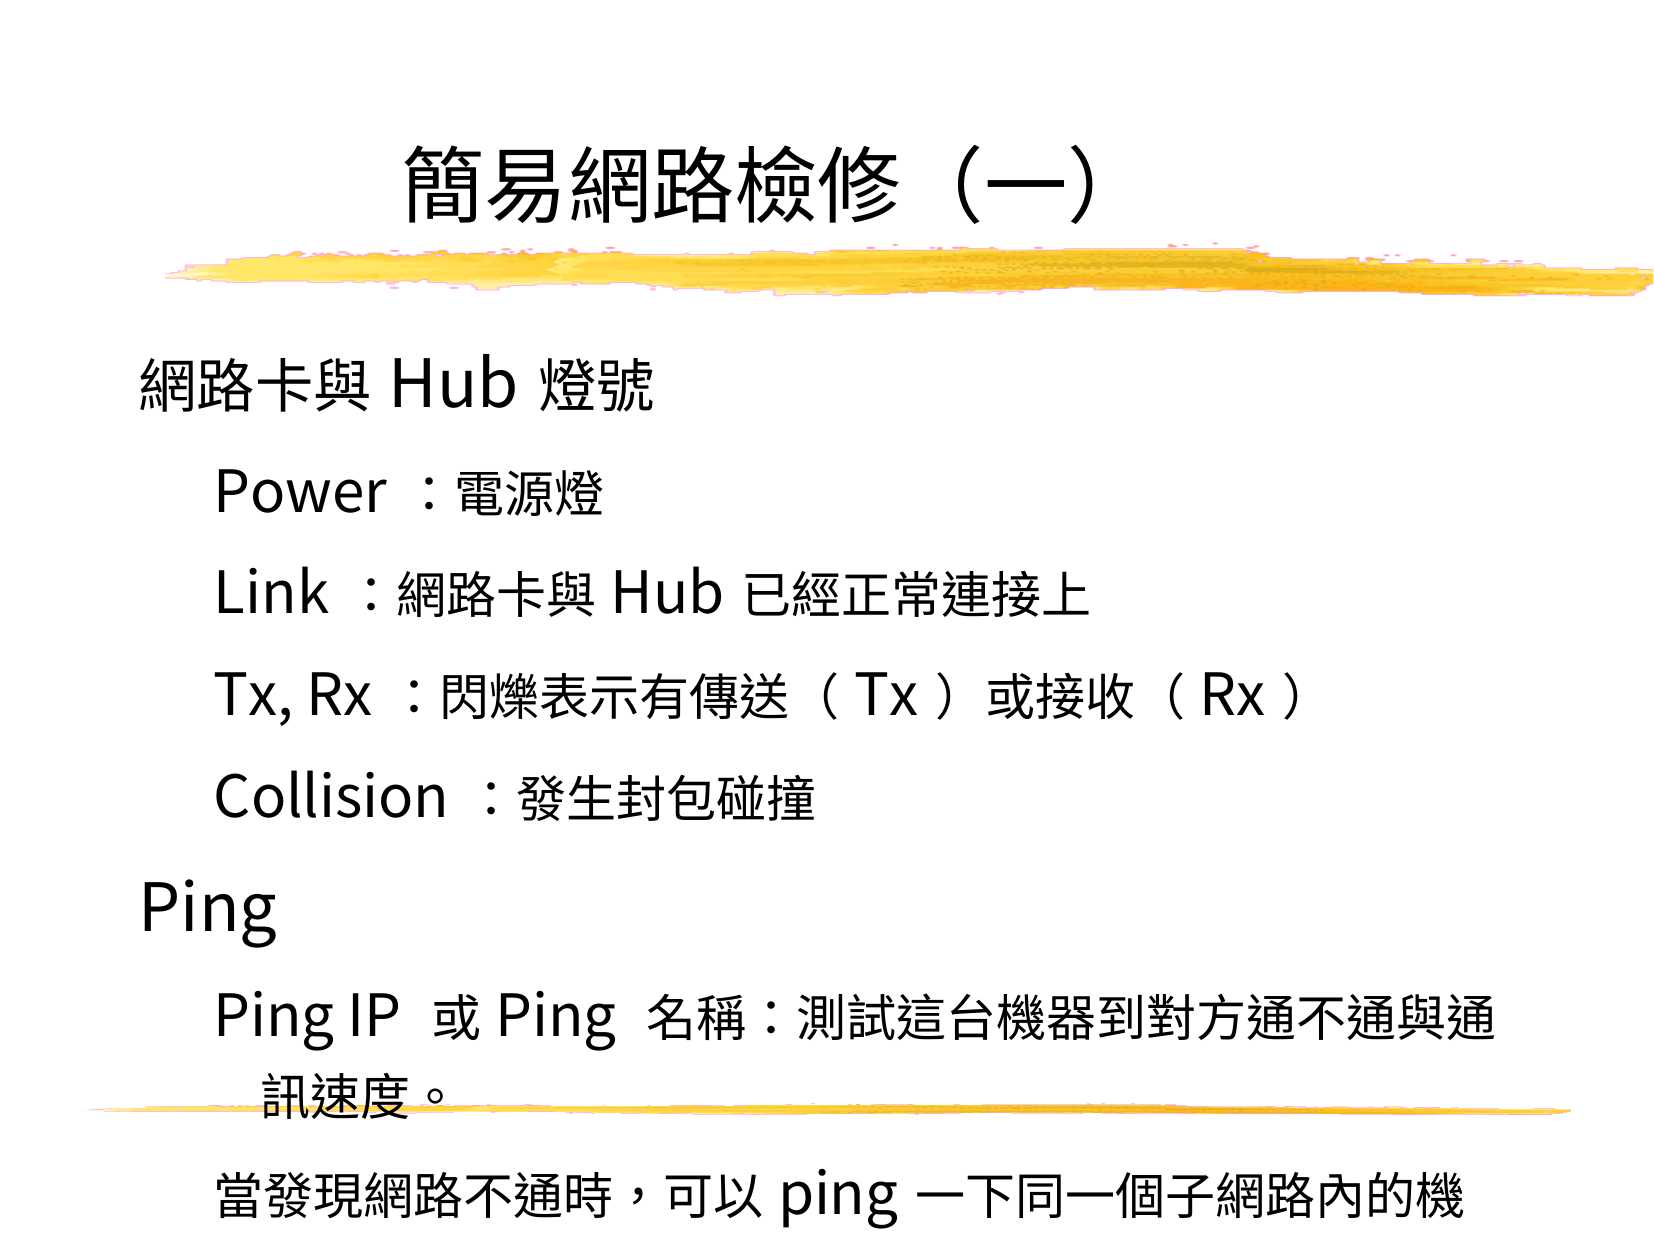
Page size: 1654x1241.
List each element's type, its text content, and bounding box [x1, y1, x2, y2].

title 簡易網路檢修（一） [73, 25, 1479, 249]
picture [1530, 1102, 1571, 1117]
picture [165, 237, 1654, 308]
list 網路卡與Hub燈號 Power：電源燈 Link：網路卡與Hub已經正常連接上 Tx, Rx：閃爍表示有傳送（Tx）或接收（Rx） Collision：發生封包碰撞 Ping Ping IP 或Ping 名稱：測試這台機器到對方通不通與通訊速度。 當發現網路不通時，可以ping一下同一個子網路內的機器或gateway，看看是否是Hub或gateway的問題。 [124, 316, 1530, 1124]
picture [82, 1102, 124, 1117]
